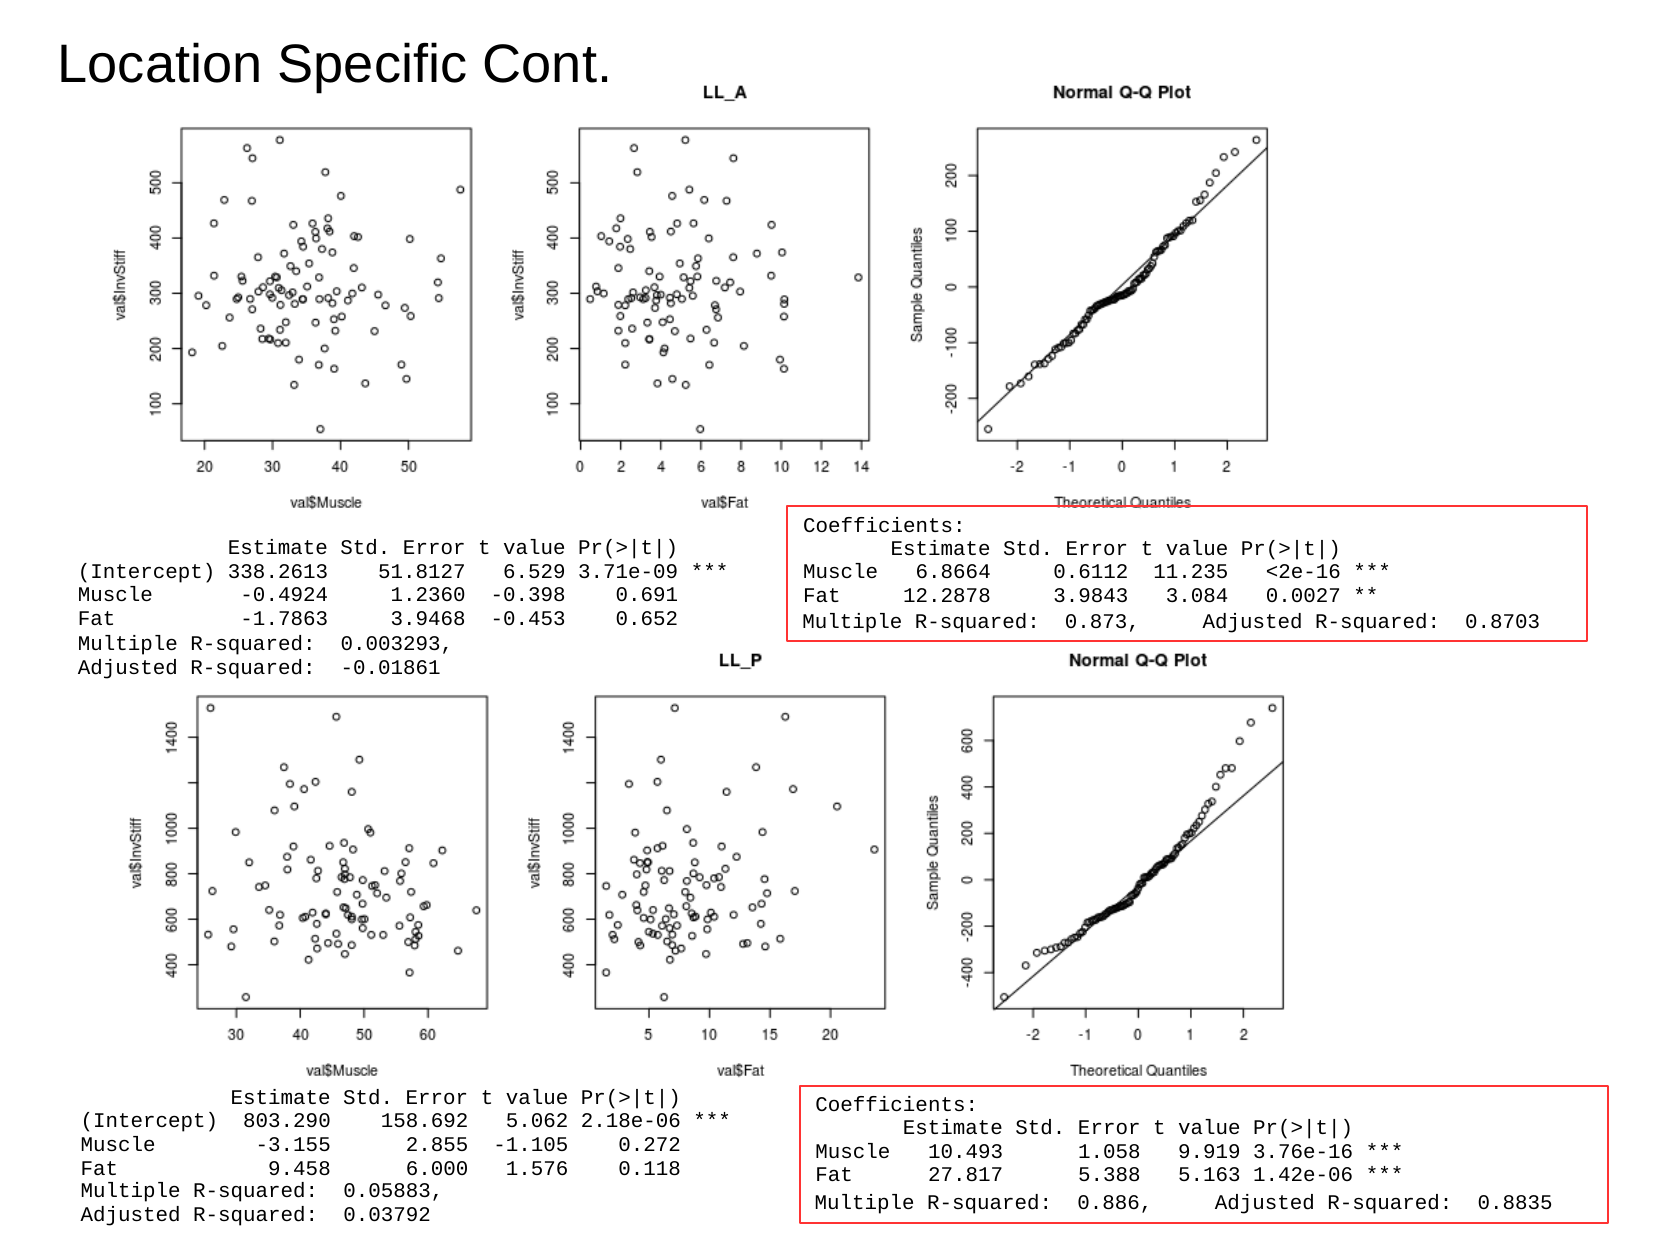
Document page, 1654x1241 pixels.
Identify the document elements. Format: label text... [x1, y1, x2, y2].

text_box Coefficients: Estimate Std. Error t value Pr(>|t|) Muscle 10.493 1.058 9.919 3.76e-16 *** Fat 27.817 5.388 5.163 1.42e-06 *** [799, 1085, 1609, 1224]
text_box Estimate Std. Error t value Pr(>|t|) (Intercept) 338.2613 51.8127 6.529 3.71e-09 *** Muscle -0.4924 1.2360 -0.398 0.691 Fat -1.7863 3.9468 -0.453 0.652 [63, 530, 743, 639]
text_box Multiple R-squared: 0.886, Adjusted R-squared: 0.8835 [799, 1184, 1567, 1224]
text_box Multiple R-squared: 0.873, Adjusted R-squared: 0.8703 [787, 604, 1568, 643]
title Location Specific Cont. [57, 24, 1546, 103]
picture [110, 103, 1304, 531]
text_box Multiple R-squared: 0.05883, Adjusted R-squared: 0.03792 [65, 1173, 543, 1236]
text_box Coefficients: Estimate Std. Error t value Pr(>|t|) Muscle 6.8664 0.6112 11.235 <2e-16 *** Fat 12.2878 3.9843 3.084 0.0027 ** [787, 506, 1587, 641]
picture [126, 625, 1320, 1098]
text_box Multiple R-squared: 0.003293, Adjusted R-squared: -0.01861 [63, 625, 506, 688]
text_box Estimate Std. Error t value Pr(>|t|) (Intercept) 803.290 158.692 5.062 2.18e-06 *** Muscle -3.155 2.855 -1.105 0.272 Fat 9.458 6.000 1.576 0.118 [65, 1079, 746, 1189]
